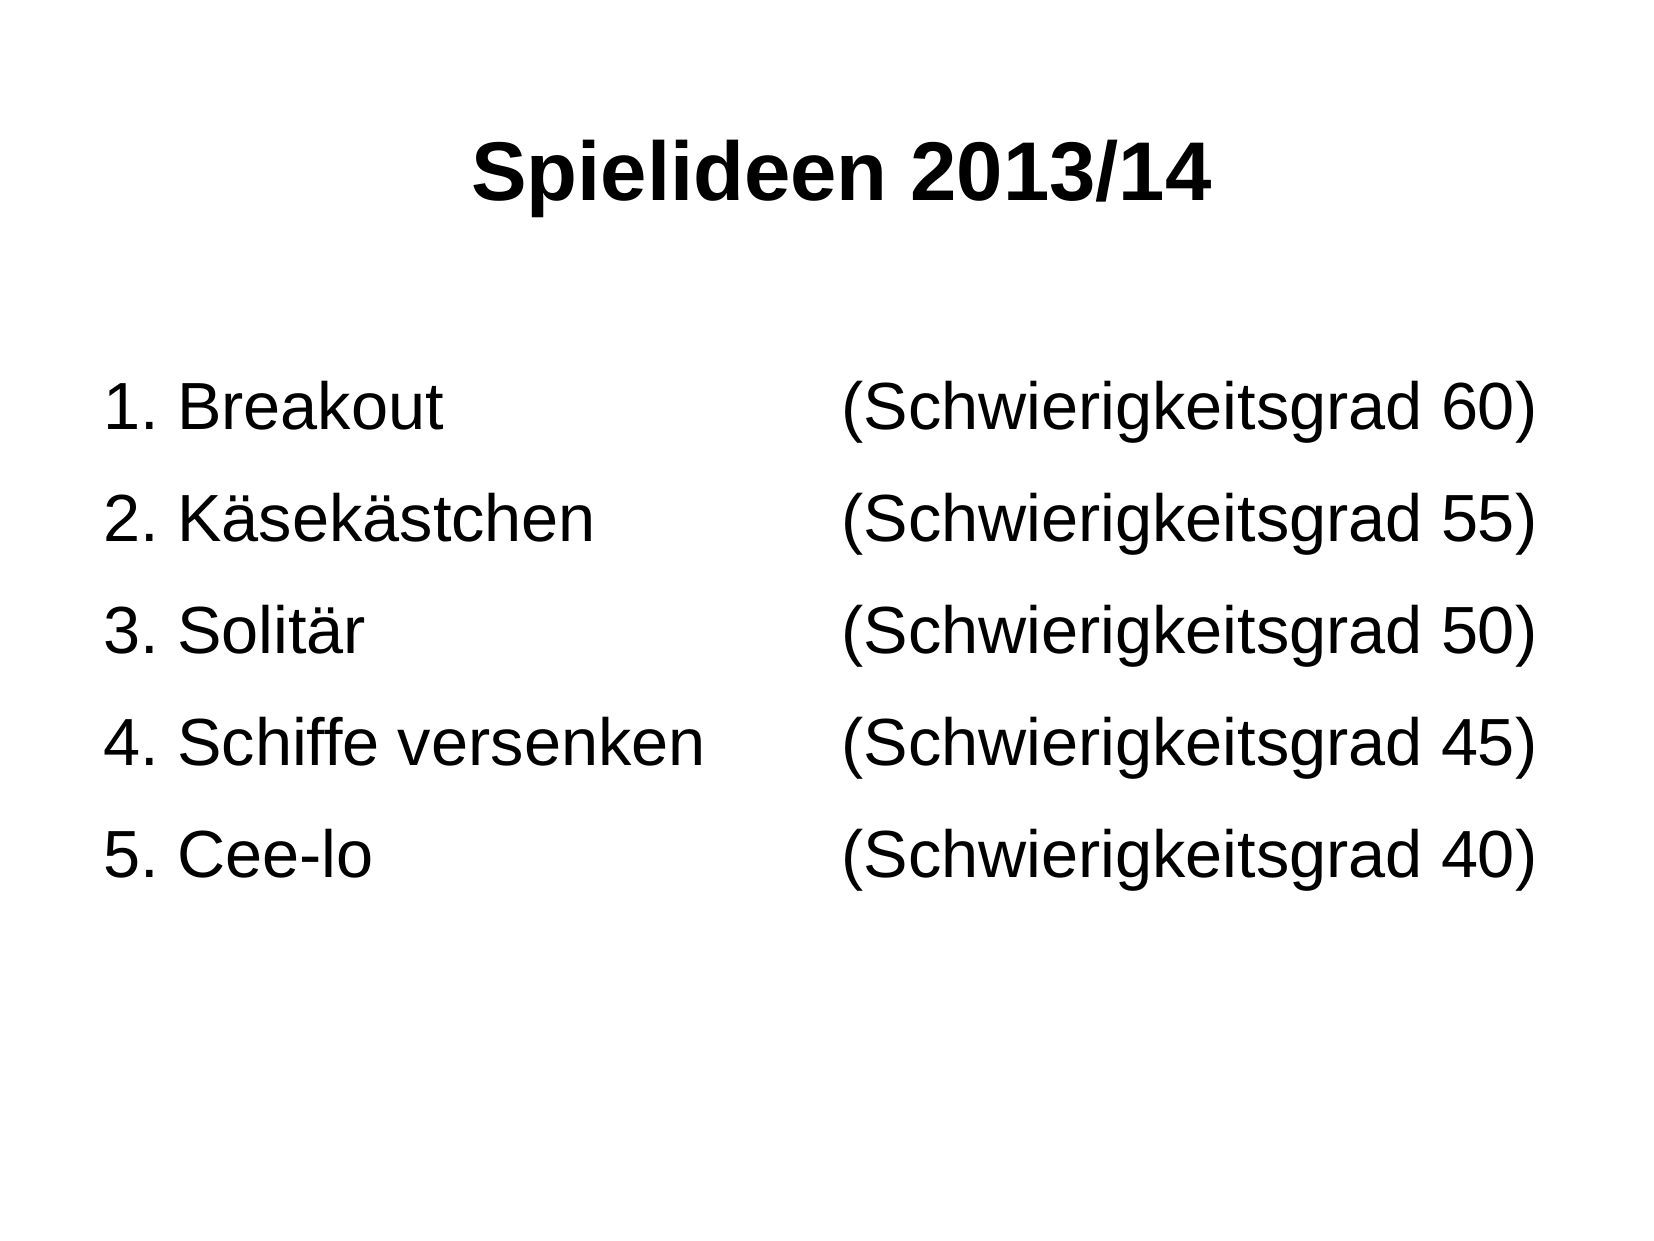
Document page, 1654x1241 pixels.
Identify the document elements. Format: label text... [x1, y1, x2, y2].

text_box Breakout (Schwierigkeitsgrad 60) Käsekästchen (Schwierigkeitsgrad 55) Solitär (Schwierigkeitsgrad 50) Schiffe versenken (Schwierigkeitsgrad 45) Cee-lo (Schwierigkeitsgrad 40) [88, 324, 1595, 863]
text_box Spielideen 2013/14 [88, 118, 1595, 226]
